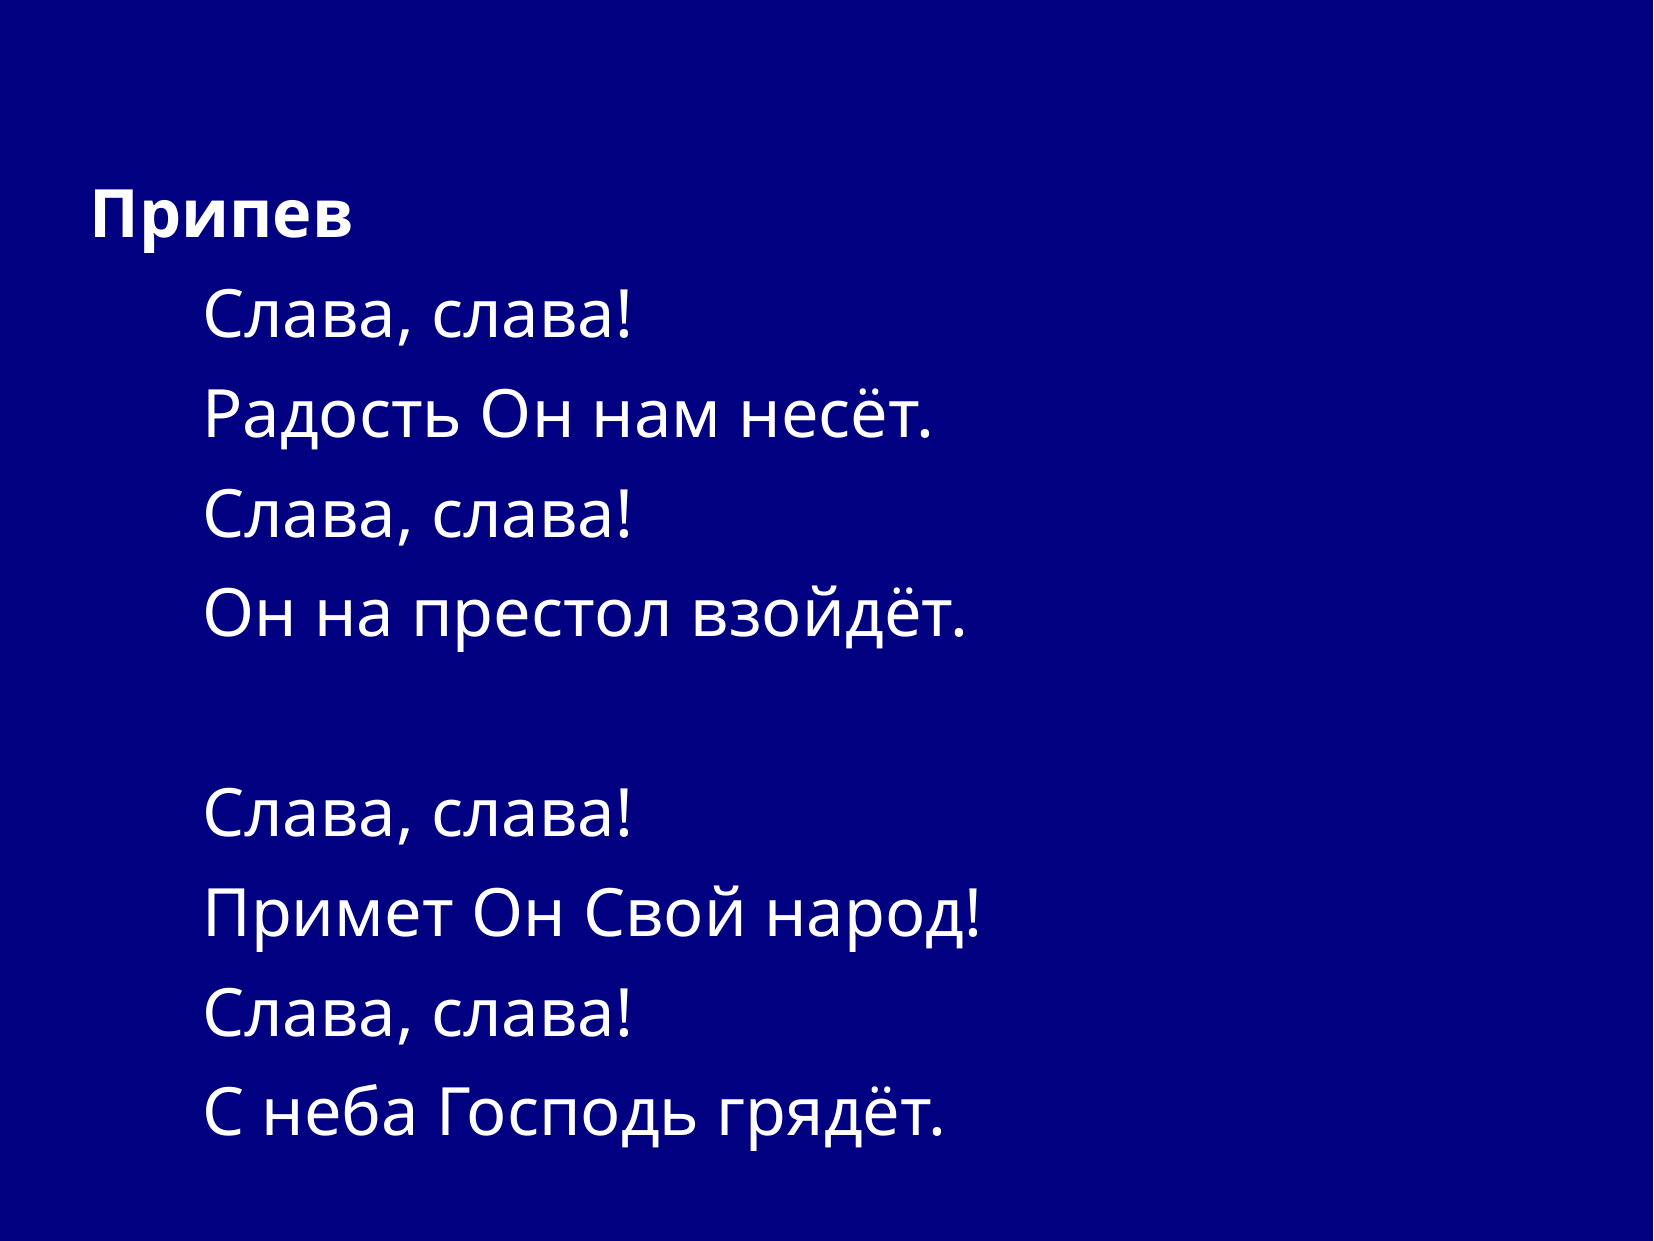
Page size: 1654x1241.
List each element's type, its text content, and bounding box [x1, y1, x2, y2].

text_box Припев Слава, слава! Радость Он нам несёт. Слава, слава! Он на престол взойдёт. Слава, слава! Примет Он Свой народ! Слава, слава! С неба Господь грядёт. [75, 150, 1576, 1163]
